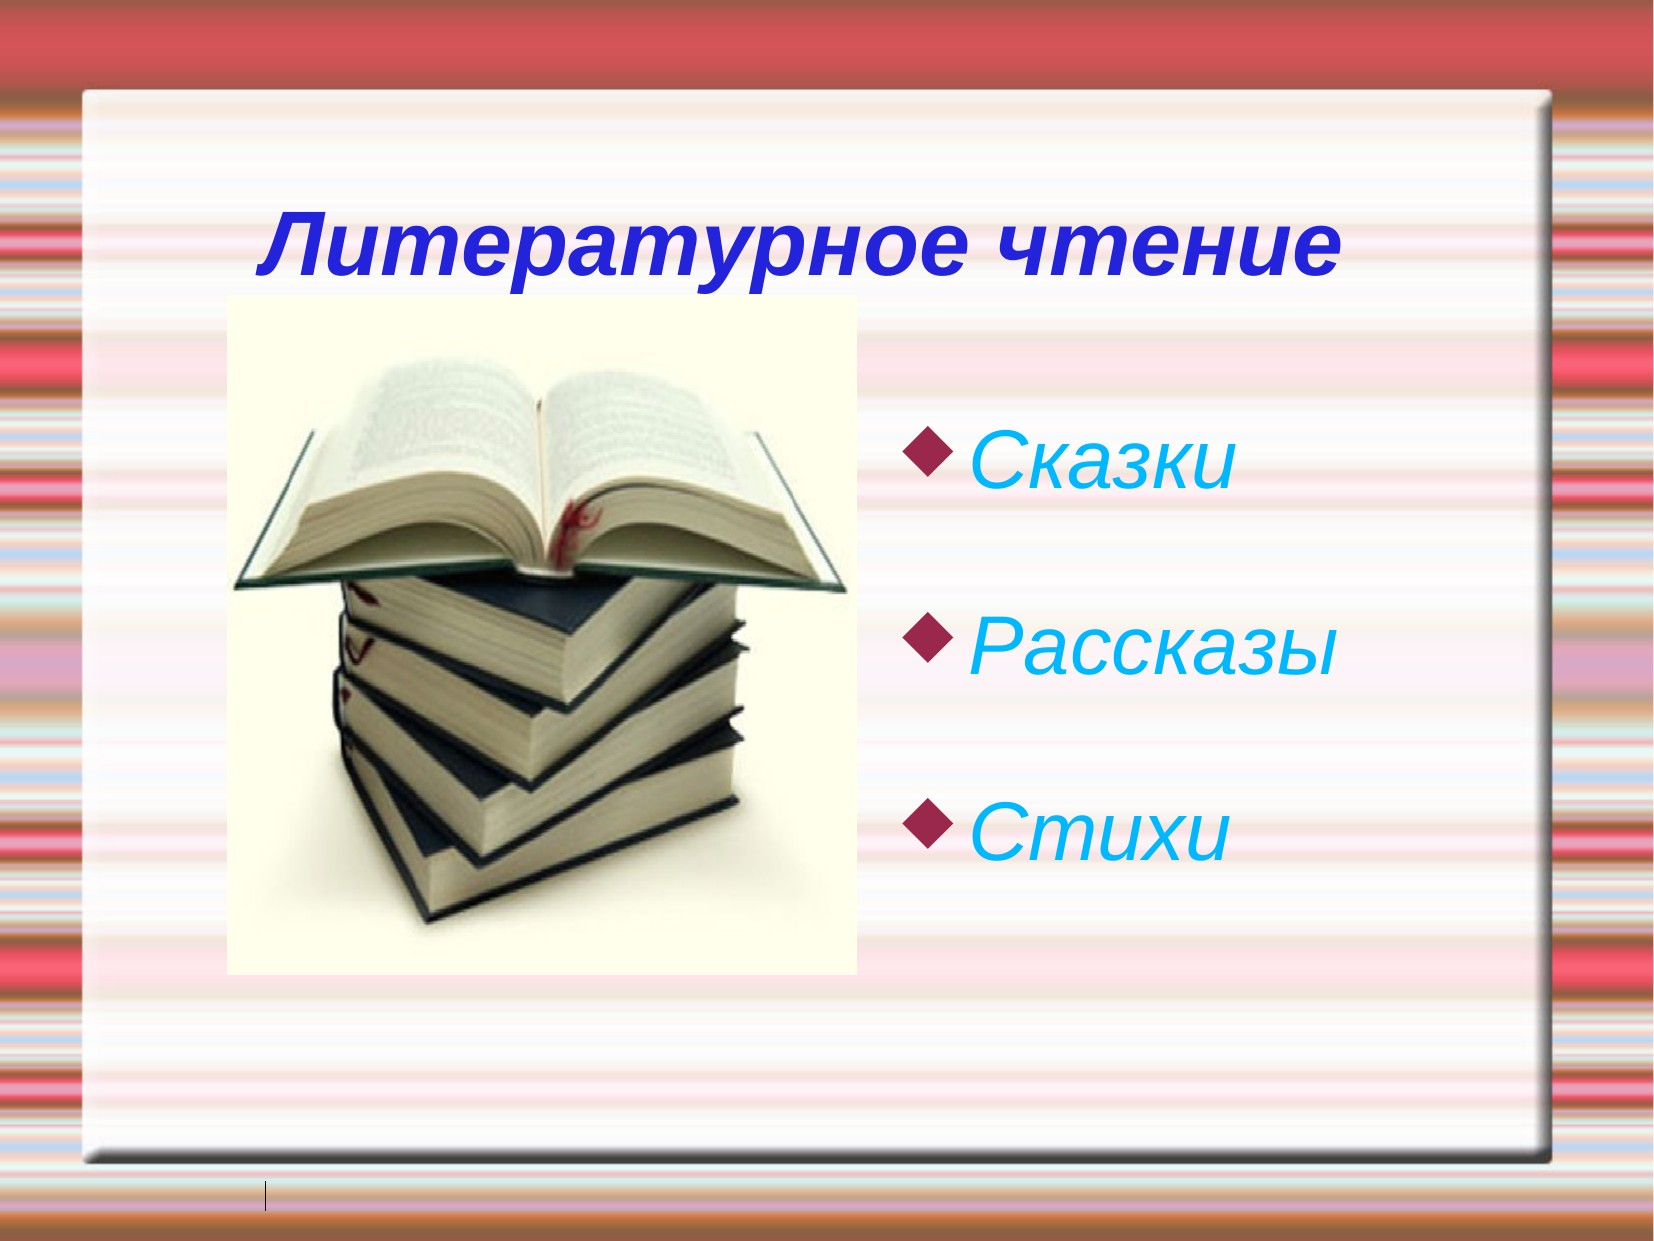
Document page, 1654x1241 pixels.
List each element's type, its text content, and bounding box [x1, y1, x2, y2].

title Литературное чтение [59, 147, 1548, 340]
picture [0, 0, 1654, 1241]
list Сказки Рассказы Стихи [885, 413, 1388, 1004]
